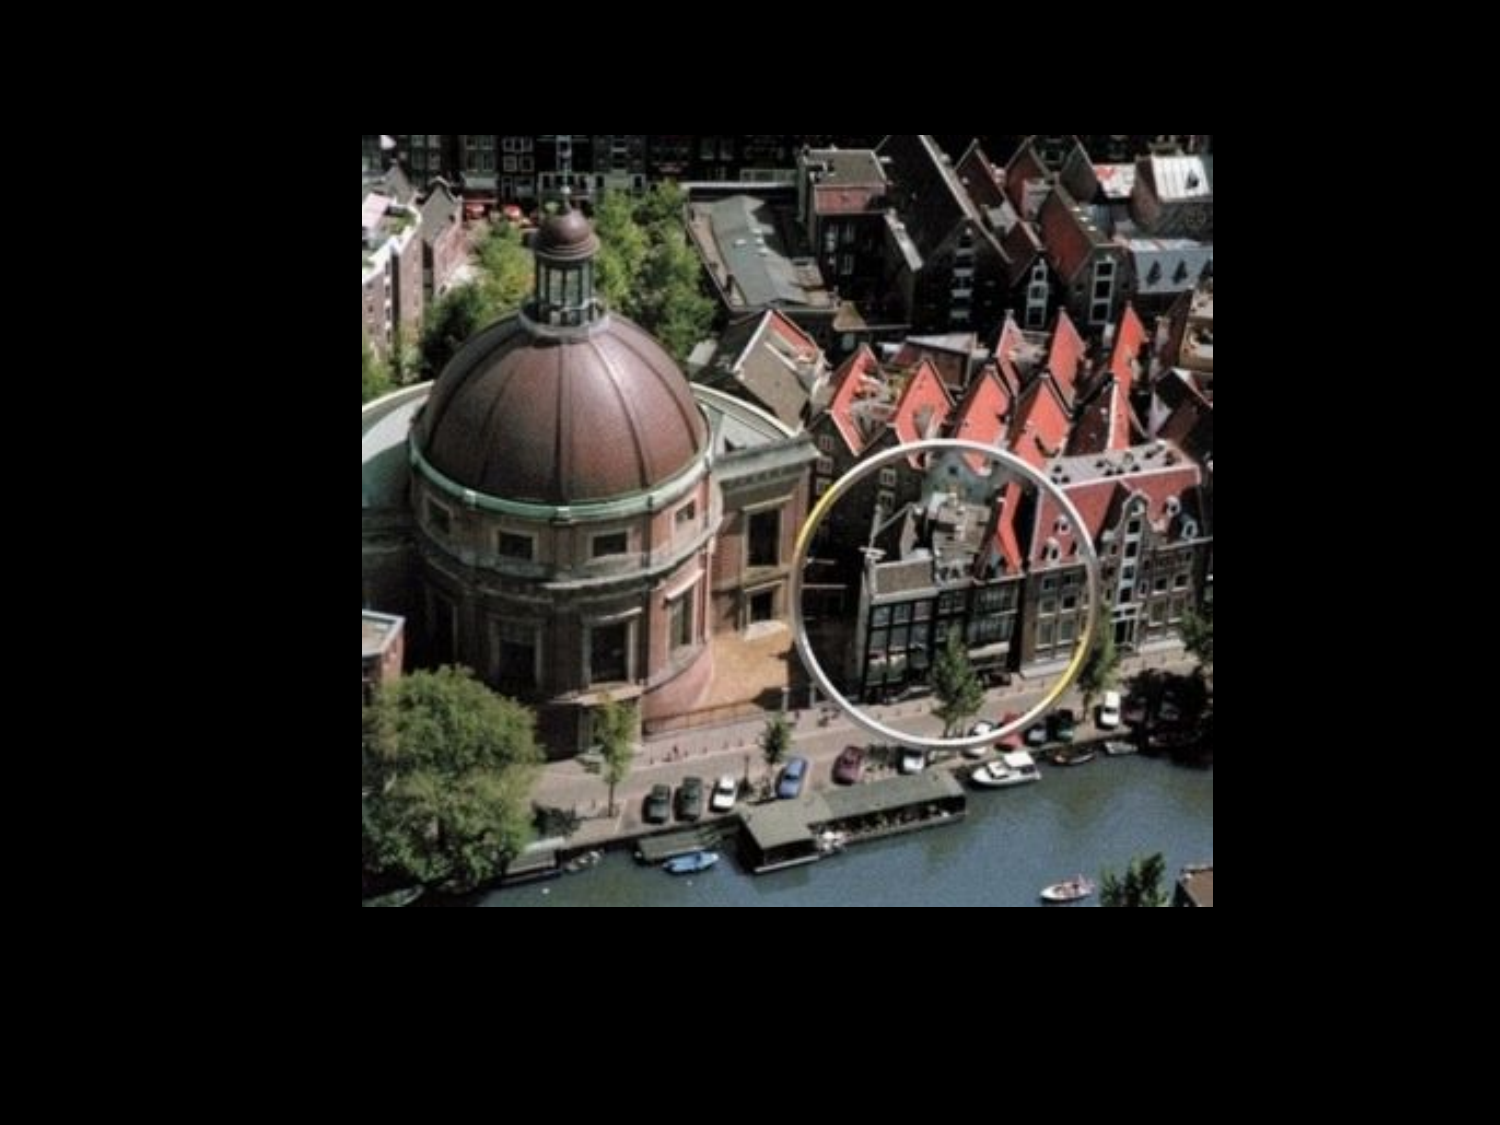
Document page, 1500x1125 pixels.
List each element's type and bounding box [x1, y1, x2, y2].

picture [362, 135, 1213, 907]
